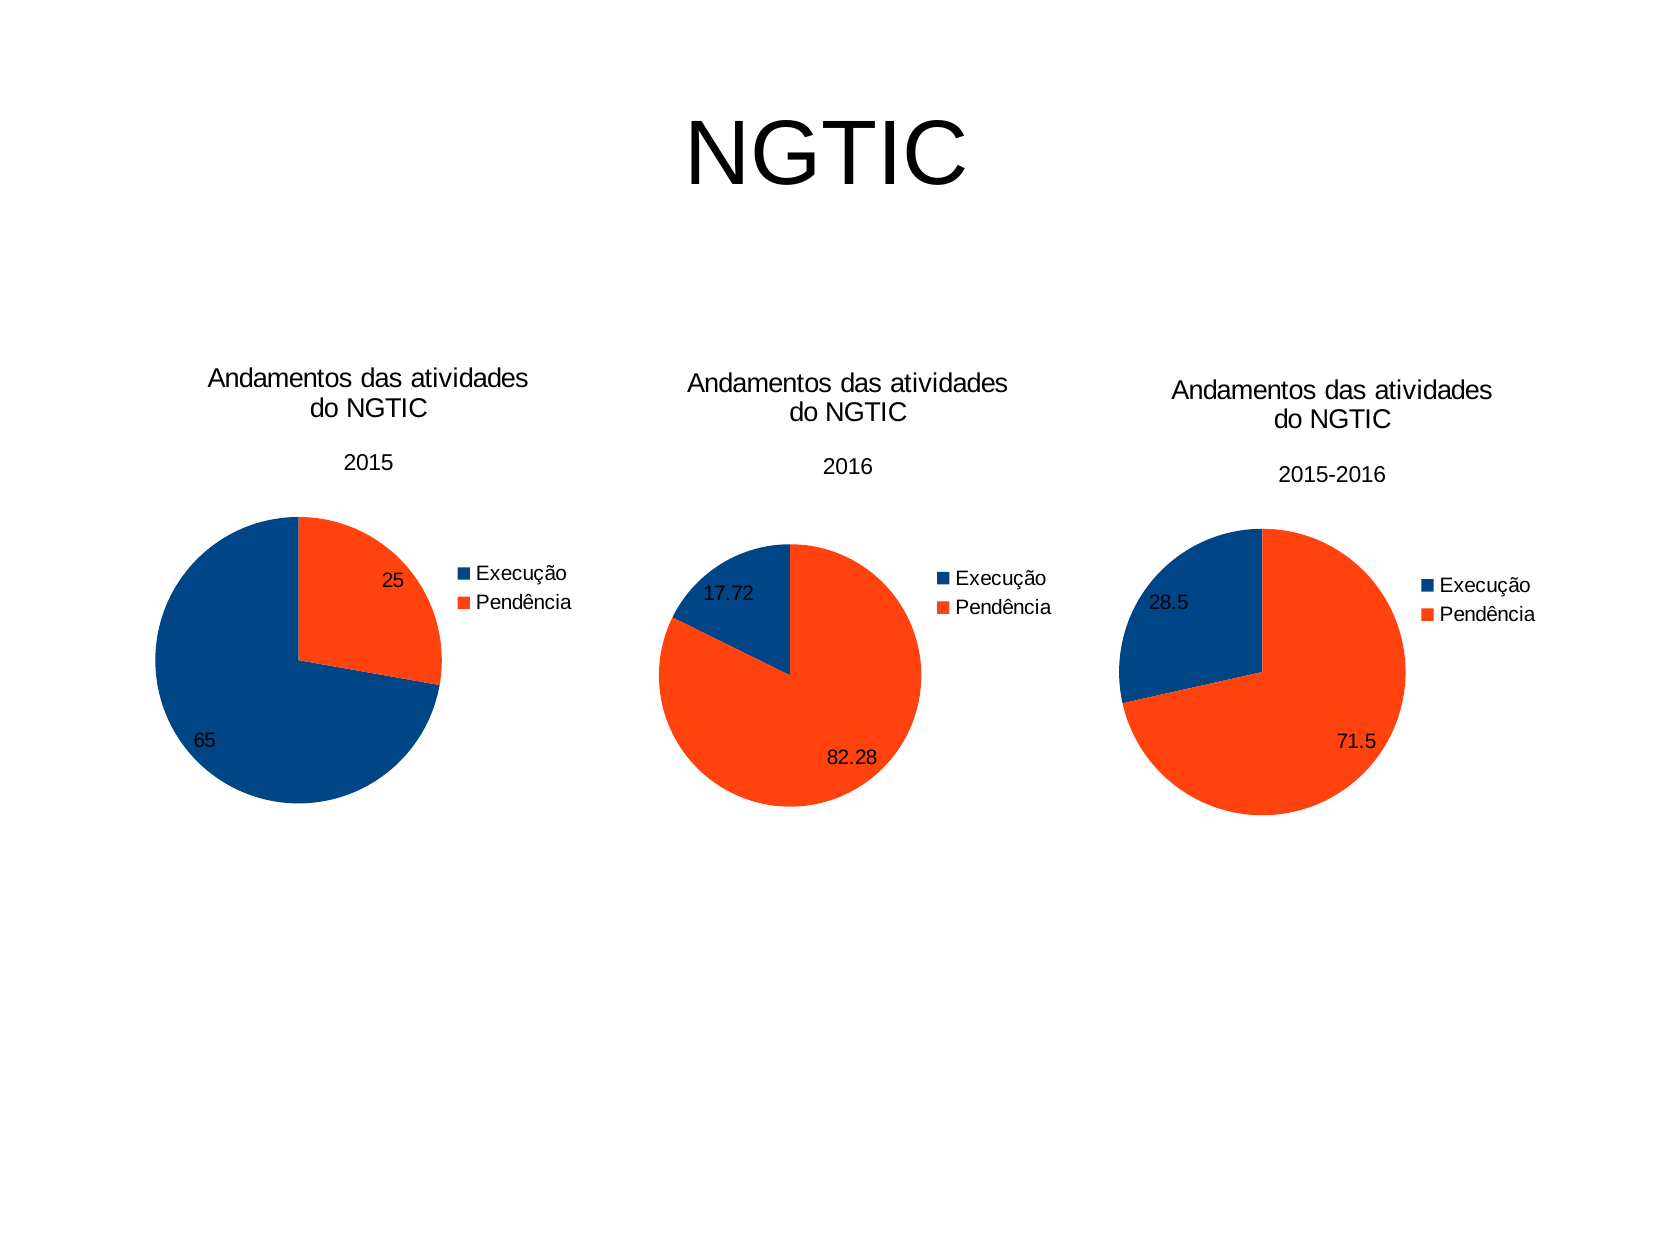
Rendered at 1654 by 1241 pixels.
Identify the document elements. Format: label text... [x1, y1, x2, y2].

chart [1110, 349, 1555, 851]
chart [625, 342, 1071, 844]
chart [146, 337, 591, 839]
title NGTIC [82, 49, 1571, 257]
